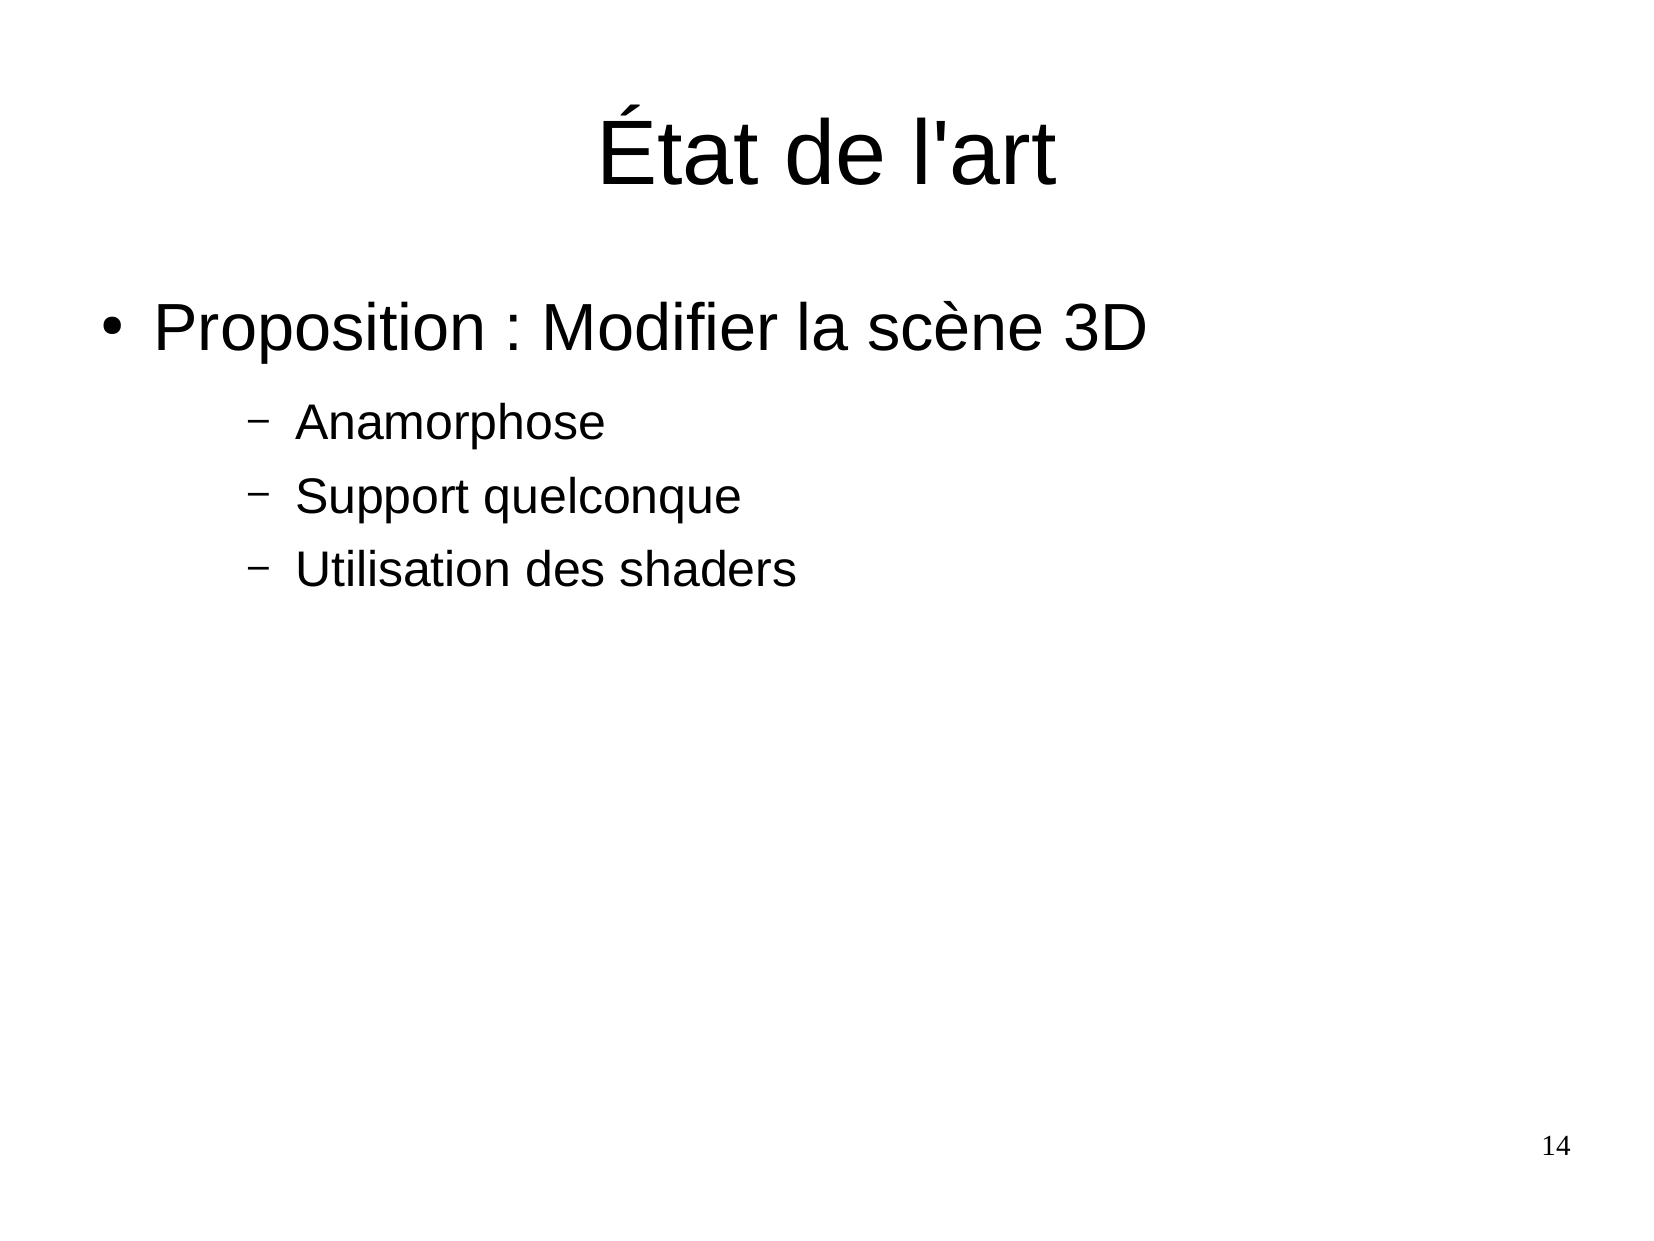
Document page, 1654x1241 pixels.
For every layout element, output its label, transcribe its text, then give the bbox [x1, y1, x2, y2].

title État de l'art [82, 49, 1571, 257]
list Proposition : Modifier la scène 3D Anamorphose Support quelconque Utilisation des shaders [82, 290, 1571, 1094]
